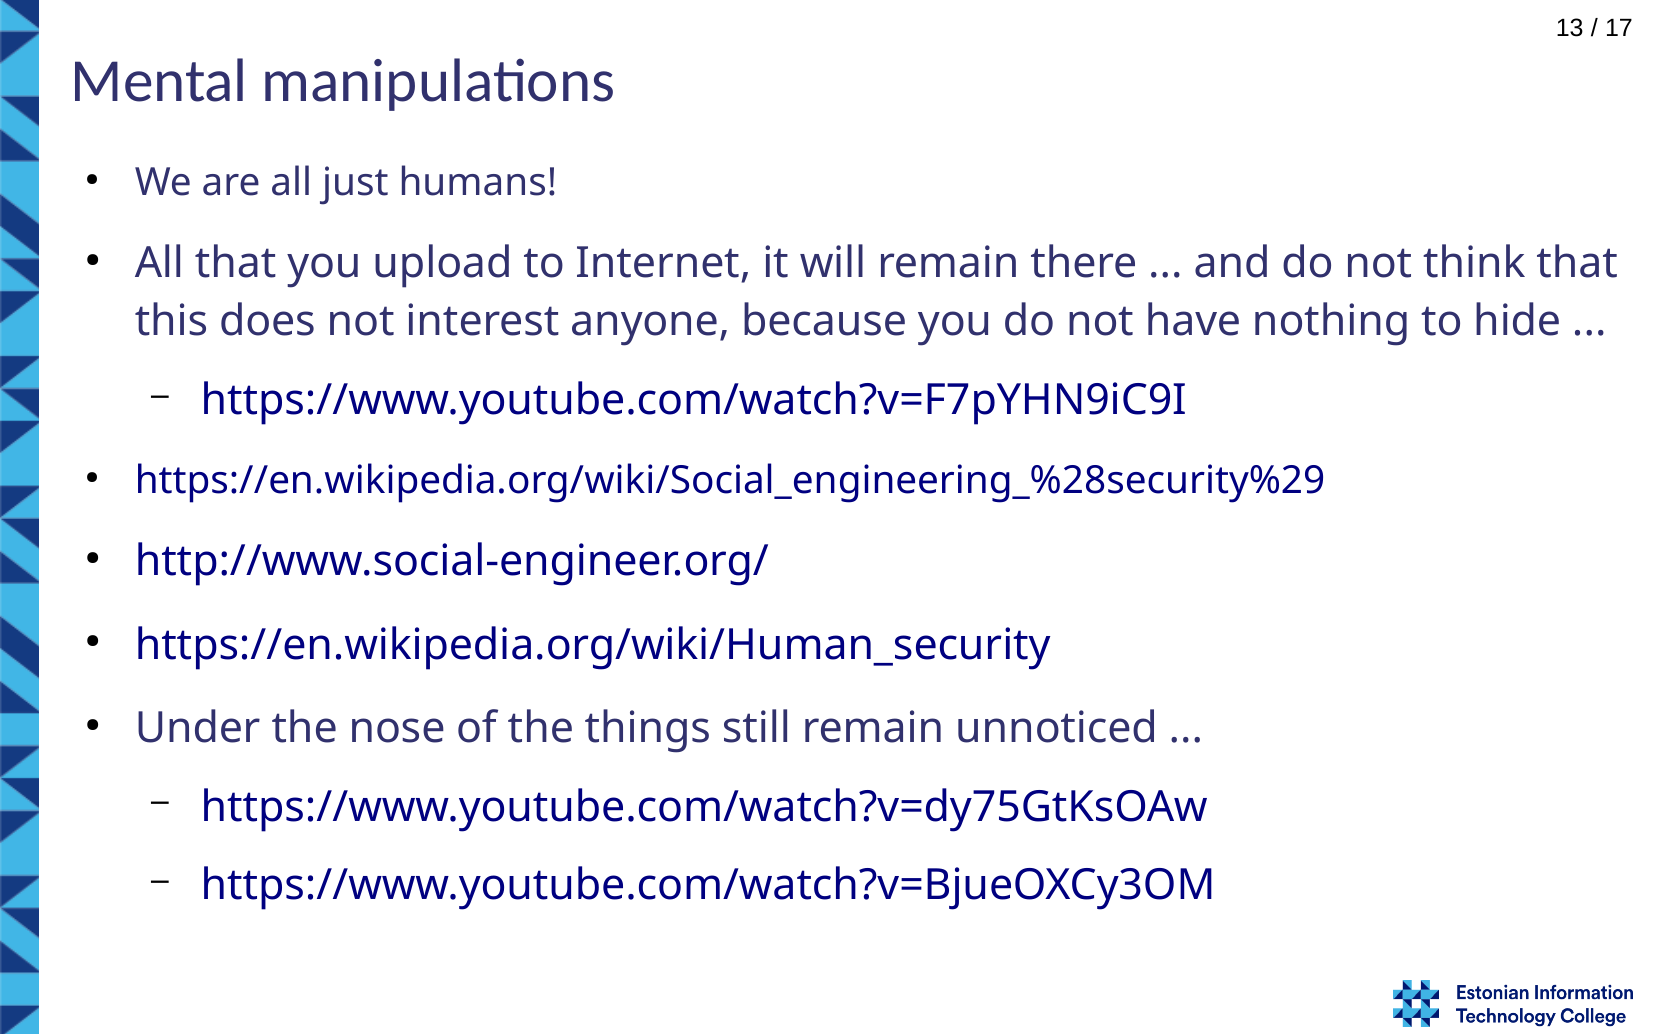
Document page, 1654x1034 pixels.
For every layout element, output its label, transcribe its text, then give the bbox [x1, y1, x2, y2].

list We are all just humans! All that you upload to Internet, it will remain there ... and do not think that this does not interest anyone, because you do not have nothing to hide ... https://www.youtube.com/watch?v=F7pYHN9iC9I https://en.wikipedia.org/wiki/Social_engineering_%28security%29 http://www.social-engineer.org/ https://en.wikipedia.org/wiki/Human_security Under the nose of the things still remain unnoticed ... https://www.youtube.com/watch?v=dy75GtKsOAw https://www.youtube.com/watch?v=BjueOXCy3OM [68, 153, 1630, 957]
title Mental manipulations [70, 41, 1630, 130]
picture [1393, 980, 1633, 1027]
